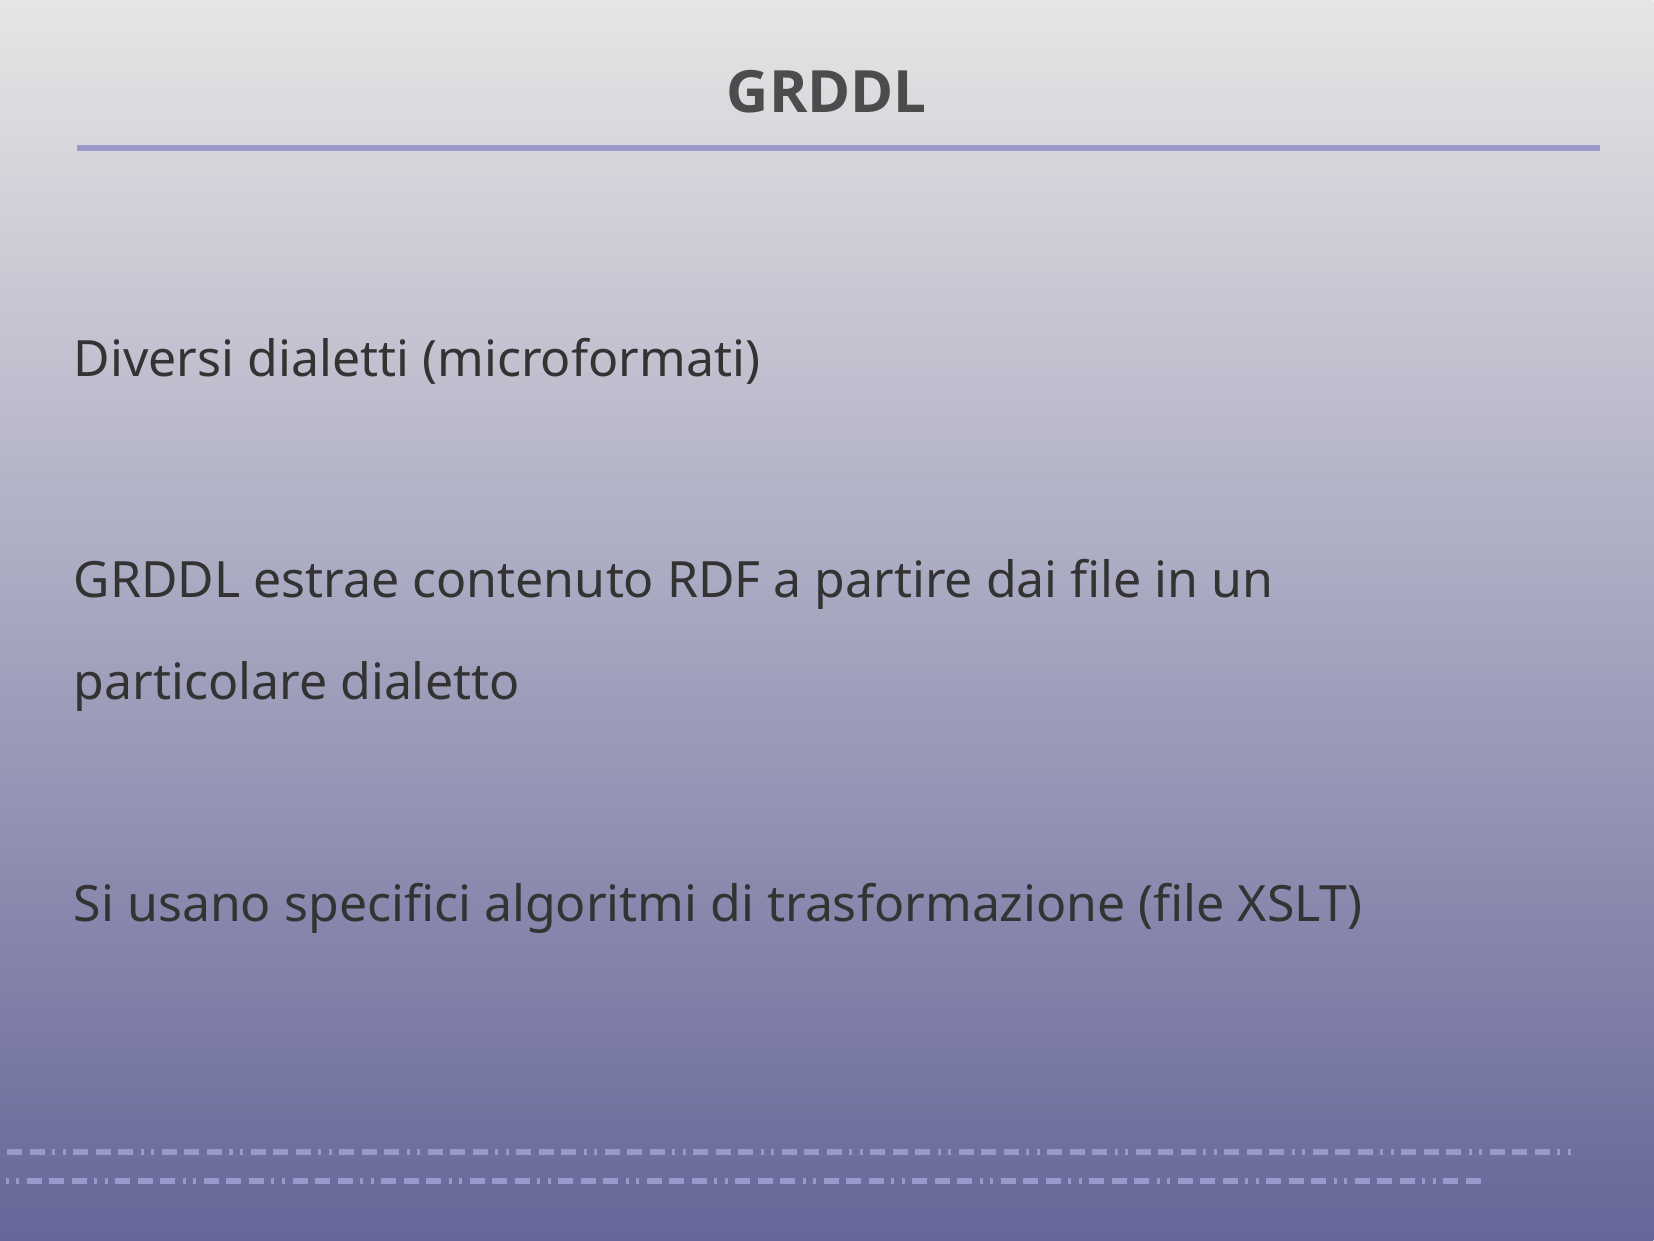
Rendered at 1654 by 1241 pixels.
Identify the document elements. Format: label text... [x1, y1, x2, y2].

text_box GRDDL [236, 48, 1418, 132]
text_box Diversi dialetti (microformati) [59, 281, 1506, 355]
text_box GRDDL estrae contenuto RDF a partire dai file in un particolare dialetto [59, 501, 1506, 663]
text_box Si usano specifici algoritmi di trasformazione (file XSLT) [59, 826, 1506, 900]
